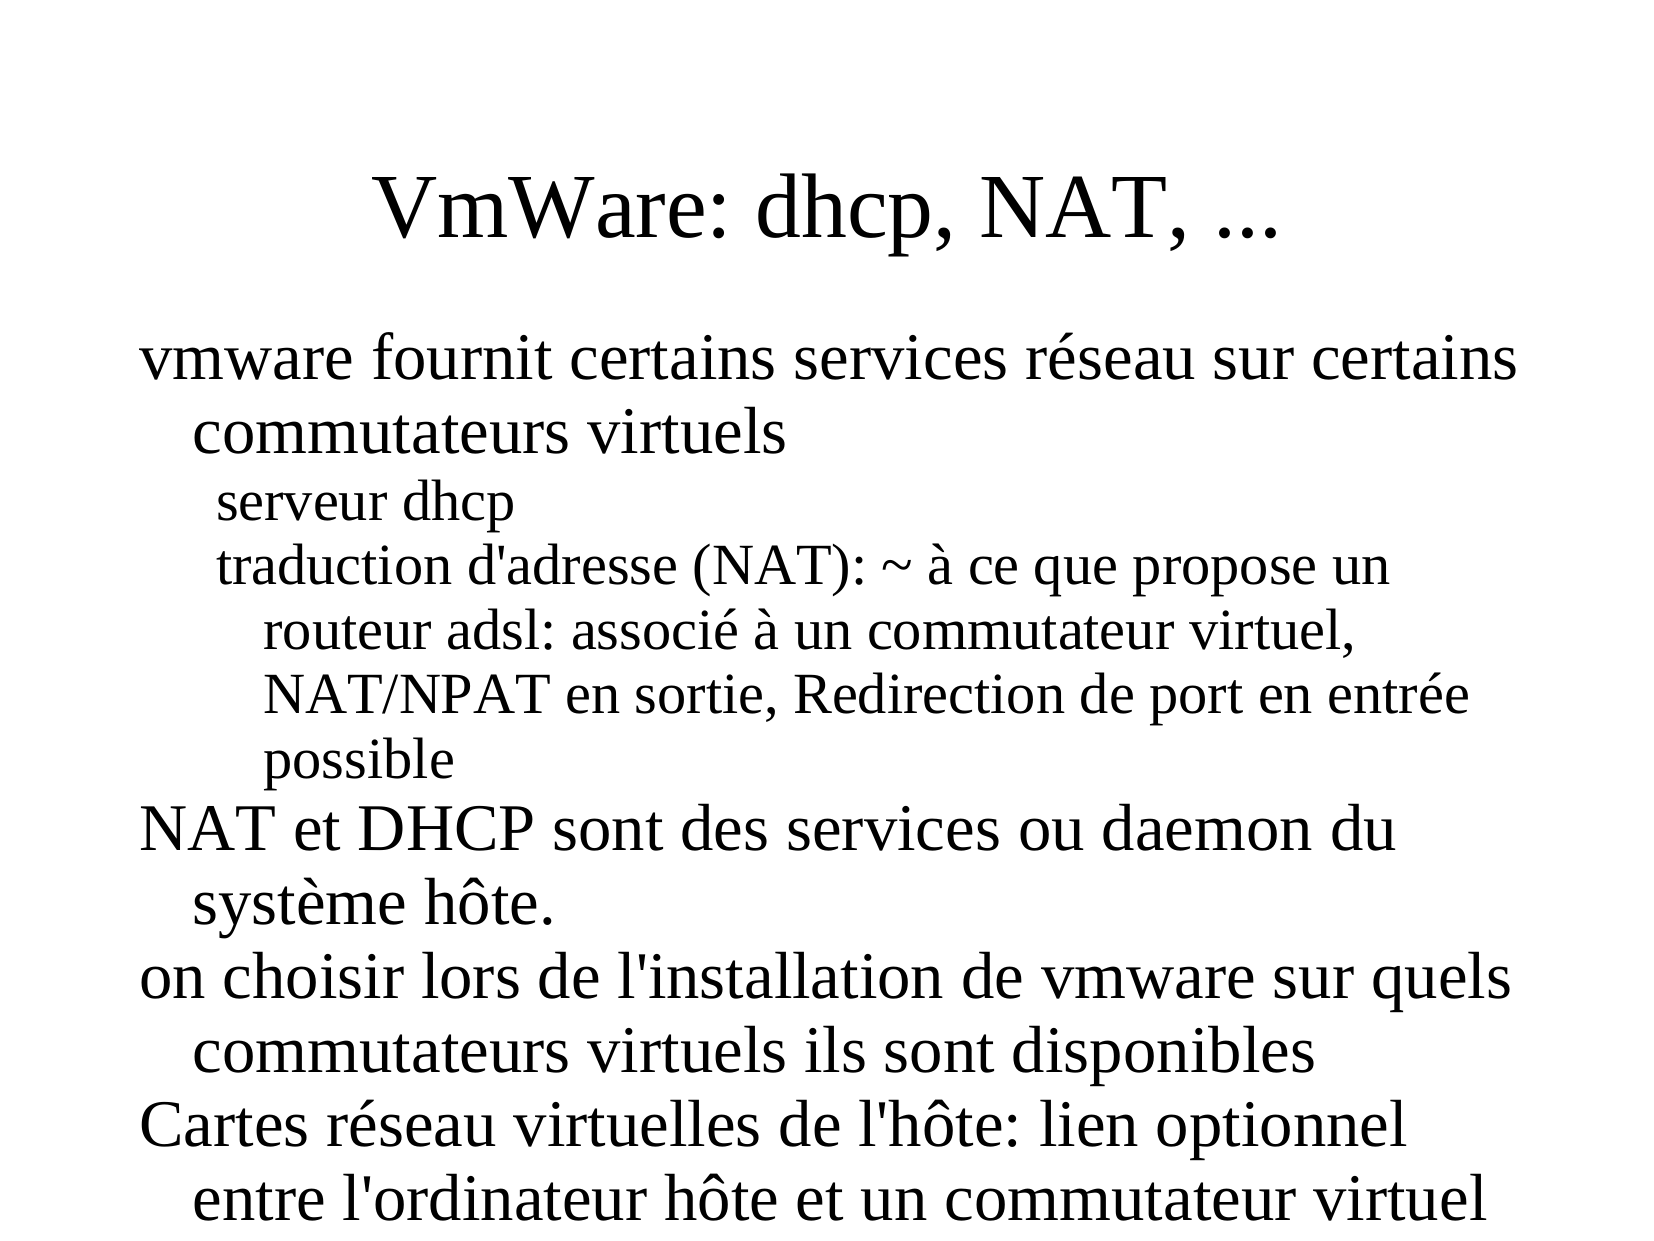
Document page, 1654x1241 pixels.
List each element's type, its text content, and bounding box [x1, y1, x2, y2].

list vmware fournit certains services réseau sur certains commutateurs virtuels serveur dhcp traduction d'adresse (NAT): ~ à ce que propose un routeur adsl: associé à un commutateur virtuel, NAT/NPAT en sortie, Redirection de port en entrée possible NAT et DHCP sont des services ou daemon du système hôte. on choisir lors de l'installation de vmware sur quels commutateurs virtuels ils sont disponibles Cartes réseau virtuelles de l'hôte: lien optionnel entre l'ordinateur hôte et un commutateur virtuel [121, 320, 1534, 1236]
title VmWare: dhcp, NAT, ... [121, 102, 1534, 311]
